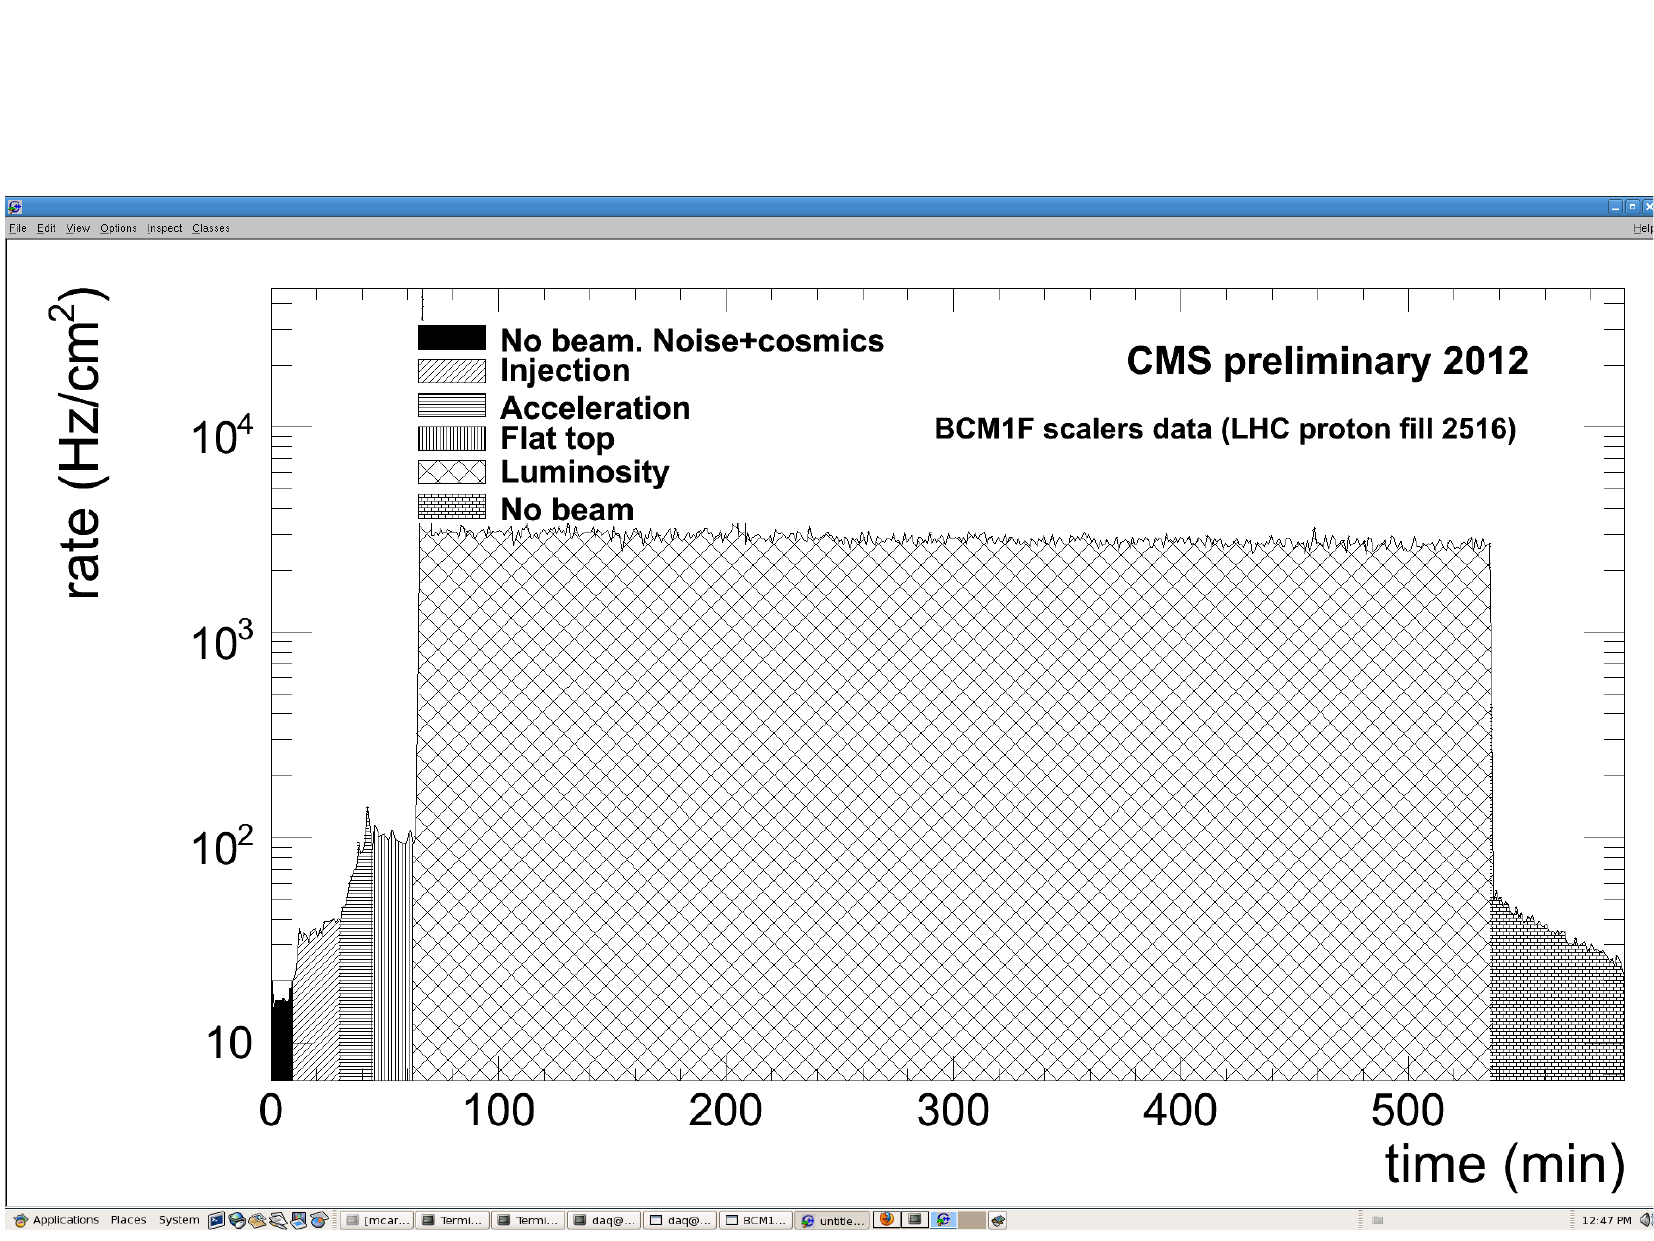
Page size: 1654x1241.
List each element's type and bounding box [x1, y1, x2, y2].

picture [5, 196, 1654, 1230]
